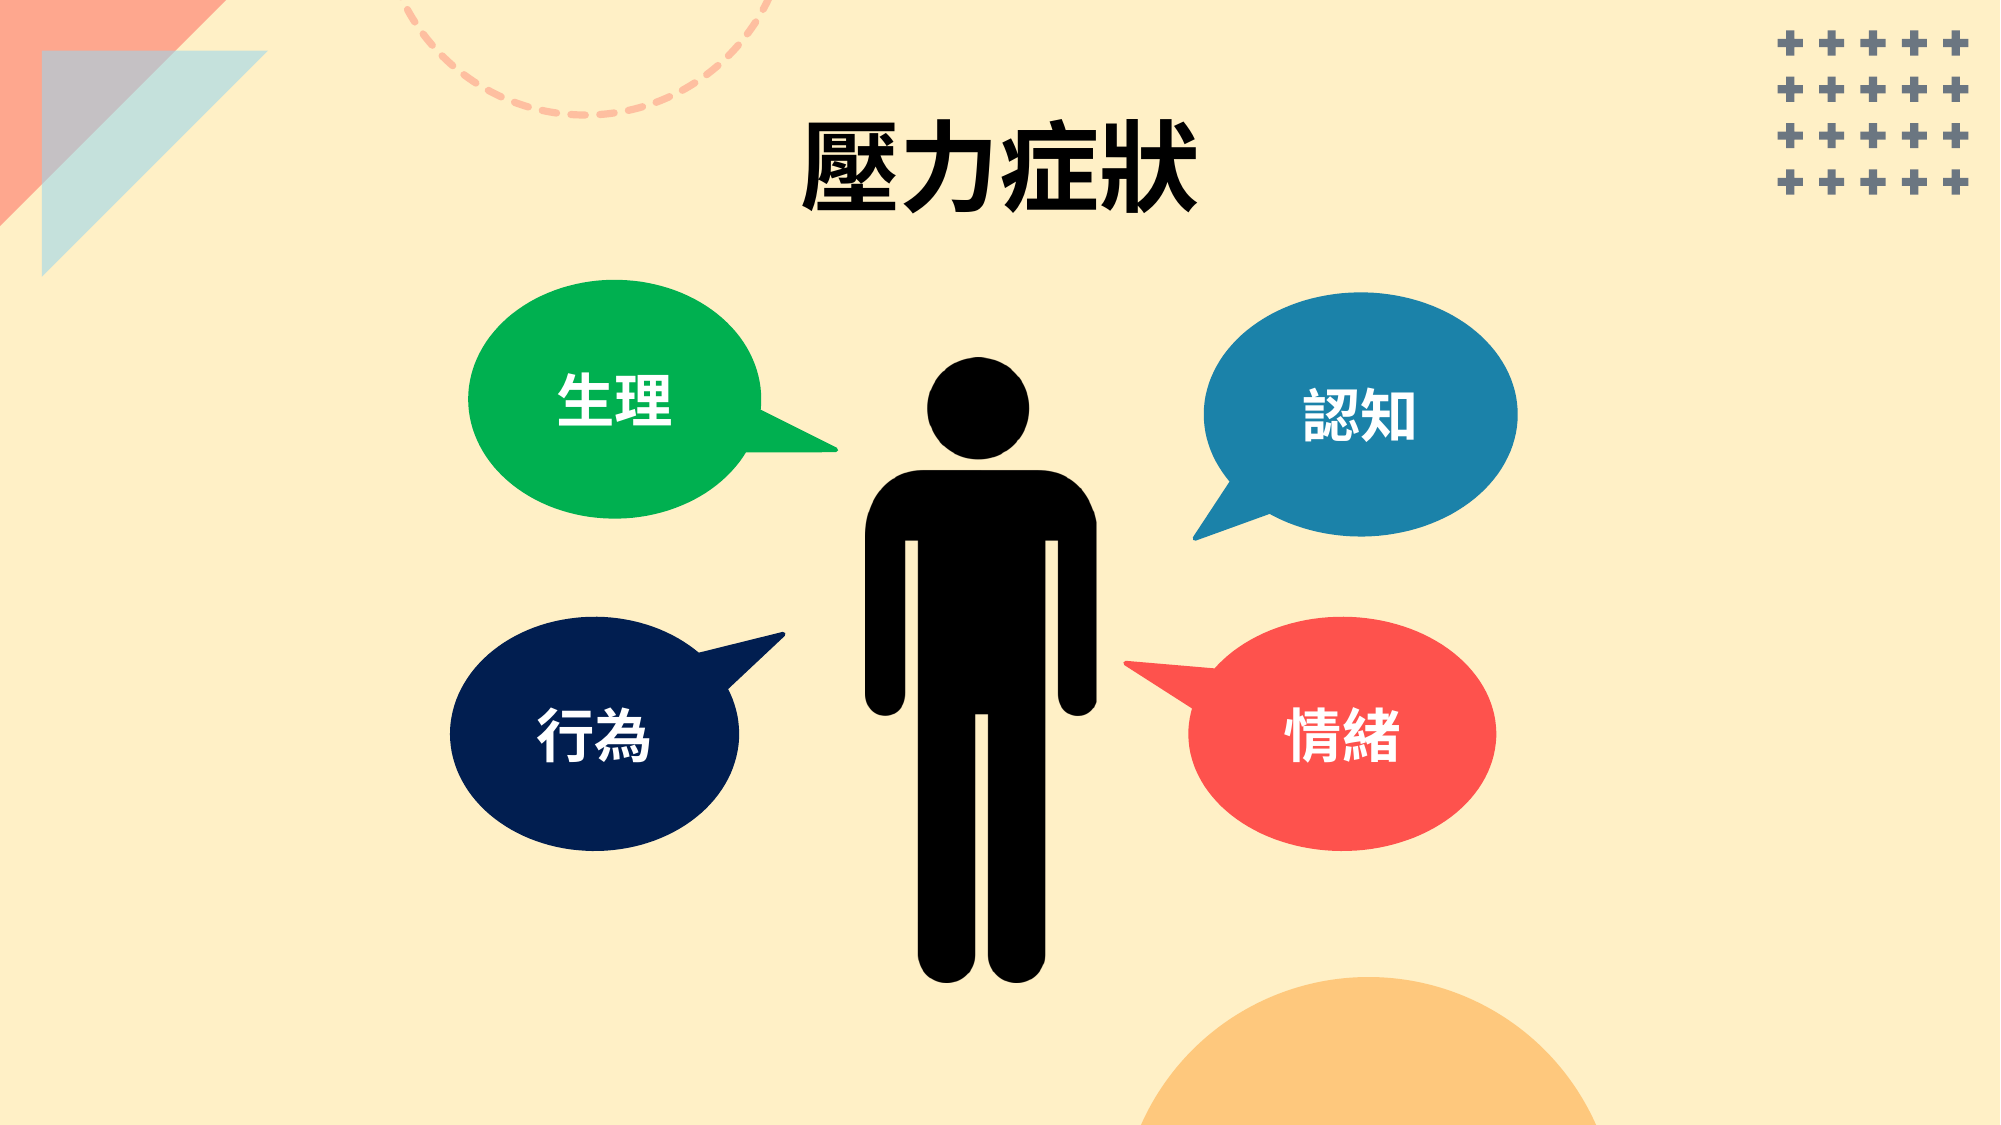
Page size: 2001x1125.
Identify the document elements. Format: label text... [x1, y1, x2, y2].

text_box 生理 [470, 282, 836, 517]
text_box 認知 [1194, 294, 1516, 539]
text_box 壓力症狀 [68, 97, 1932, 223]
text_box 行為 [452, 619, 784, 849]
text_box 情緒 [1125, 619, 1494, 849]
picture [668, 357, 1293, 983]
